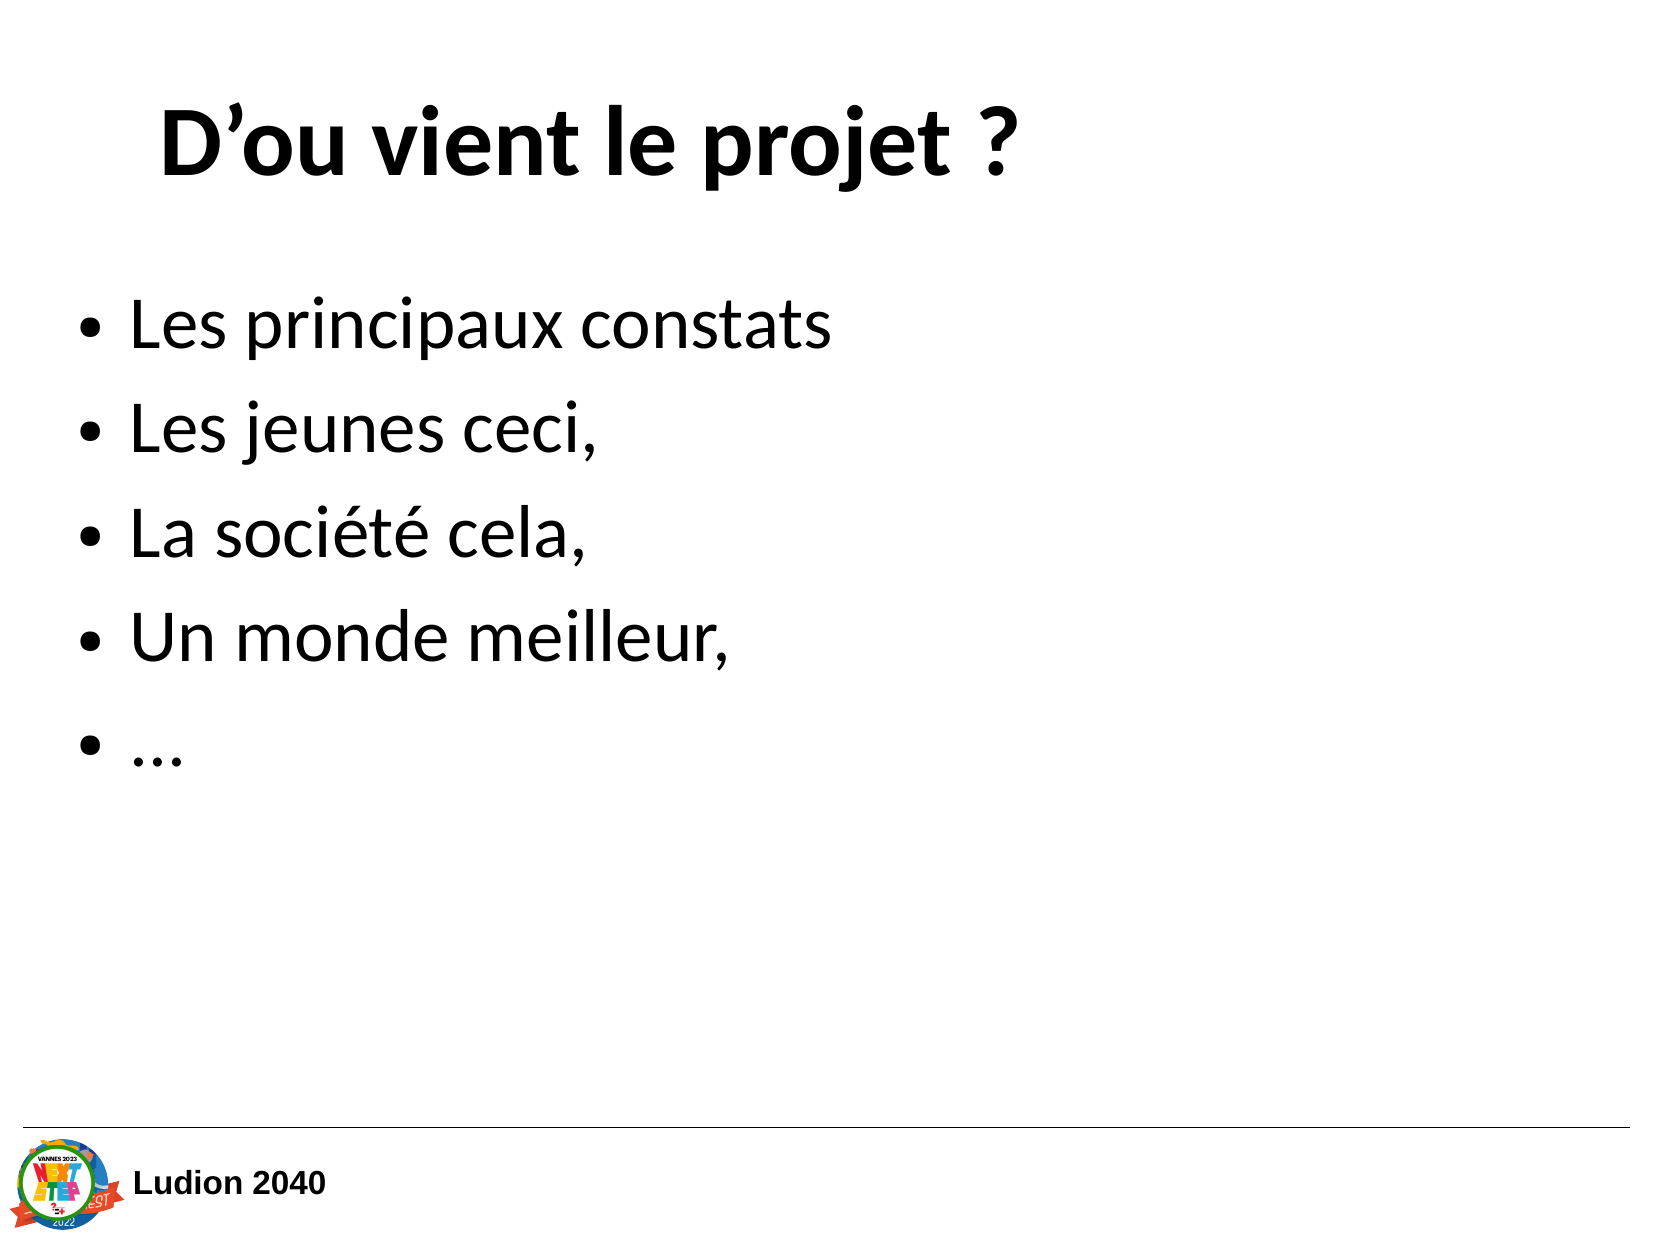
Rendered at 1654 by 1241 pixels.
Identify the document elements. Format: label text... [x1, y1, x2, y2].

picture [9, 1139, 125, 1230]
title D’ou vient le projet ? [11, 47, 1347, 255]
list Les principaux constats Les jeunes ceci, La société cela, Un monde meilleur, ... [59, 291, 1548, 1111]
text_box Ludion 2040 [118, 1157, 1040, 1210]
